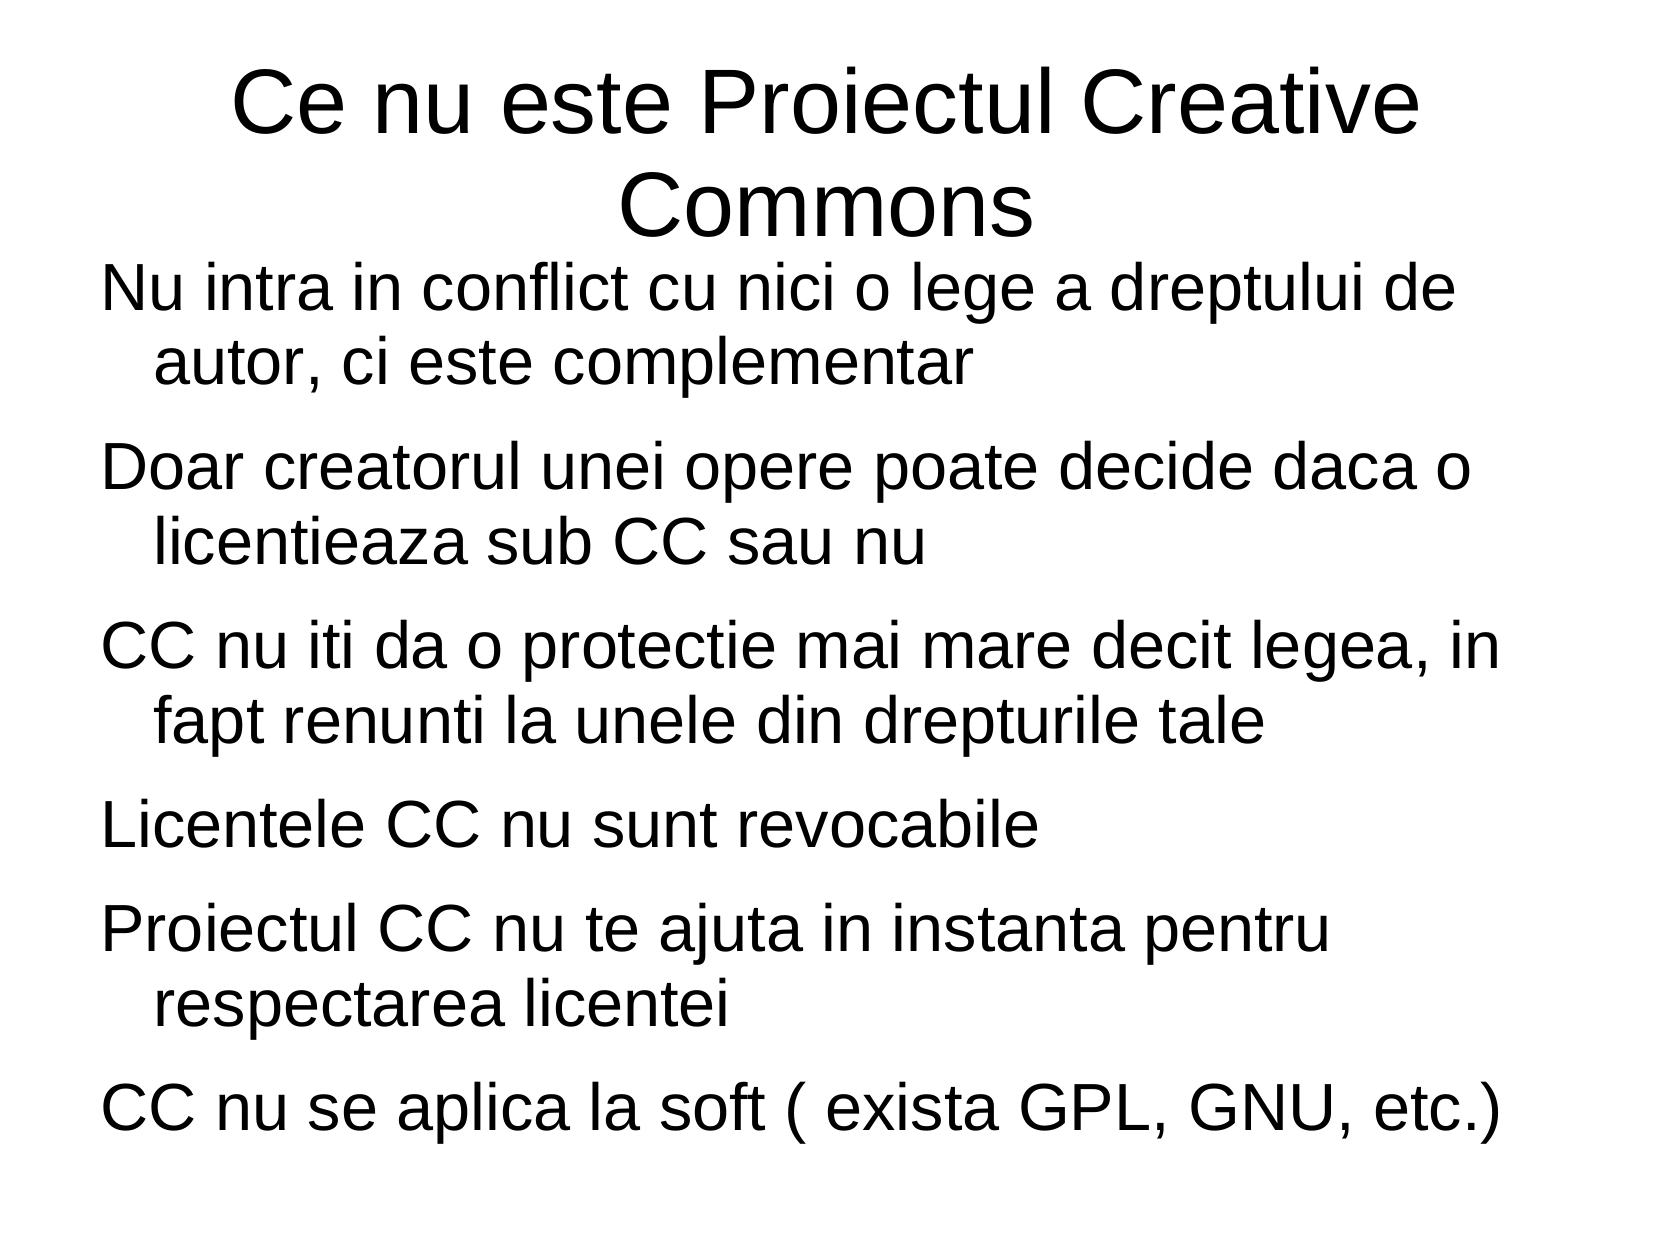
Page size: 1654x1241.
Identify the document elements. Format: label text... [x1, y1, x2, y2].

list Nu intra in conflict cu nici o lege a dreptului de autor, ci este complementar Doar creatorul unei opere poate decide daca o licentieaza sub CC sau nu CC nu iti da o protectie mai mare decit legea, in fapt renunti la unele din drepturile tale Licentele CC nu sunt revocabile Proiectul CC nu te ajuta in instanta pentru respectarea licentei CC nu se aplica la soft ( exista GPL, GNU, etc.) [82, 249, 1571, 1146]
title Ce nu este Proiectul Creative Commons [82, 49, 1571, 249]
